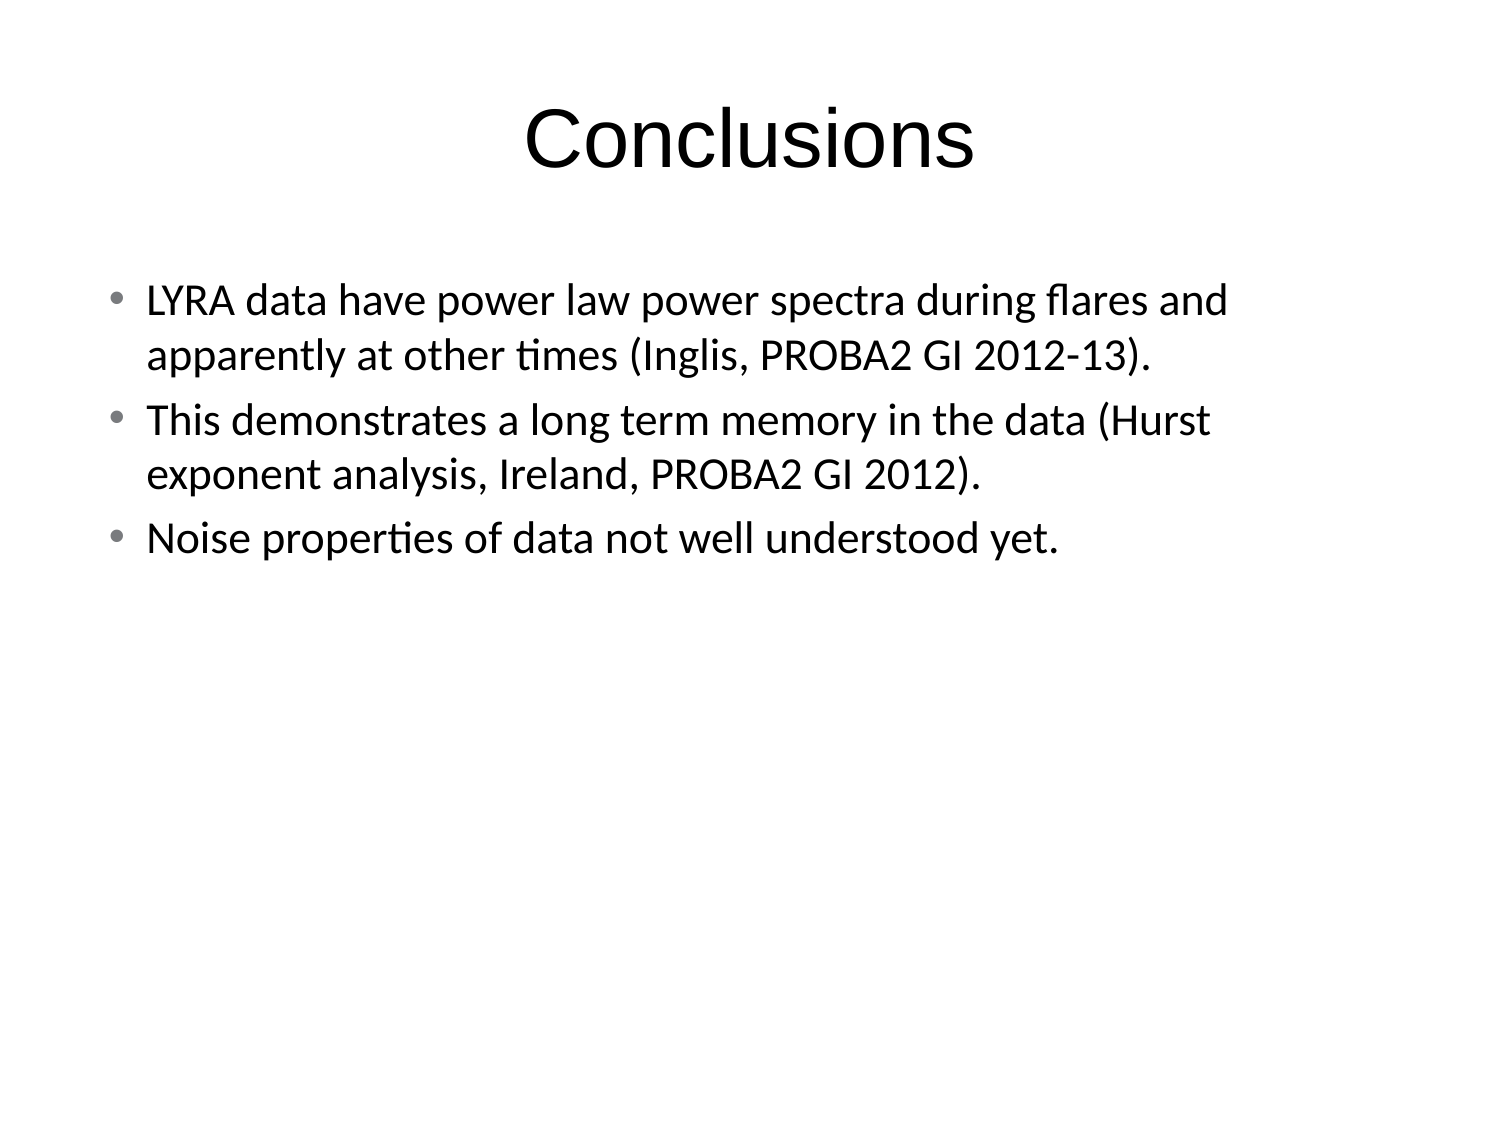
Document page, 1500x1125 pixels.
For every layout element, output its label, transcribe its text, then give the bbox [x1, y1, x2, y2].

list LYRA data have power law power spectra during flares and apparently at other times (Inglis, PROBA2 GI 2012-13). This demonstrates a long term memory in the data (Hurst exponent analysis, Ireland, PROBA2 GI 2012). Noise properties of data not well understood yet. [75, 262, 1325, 1050]
title Conclusions [75, 44, 1425, 233]
